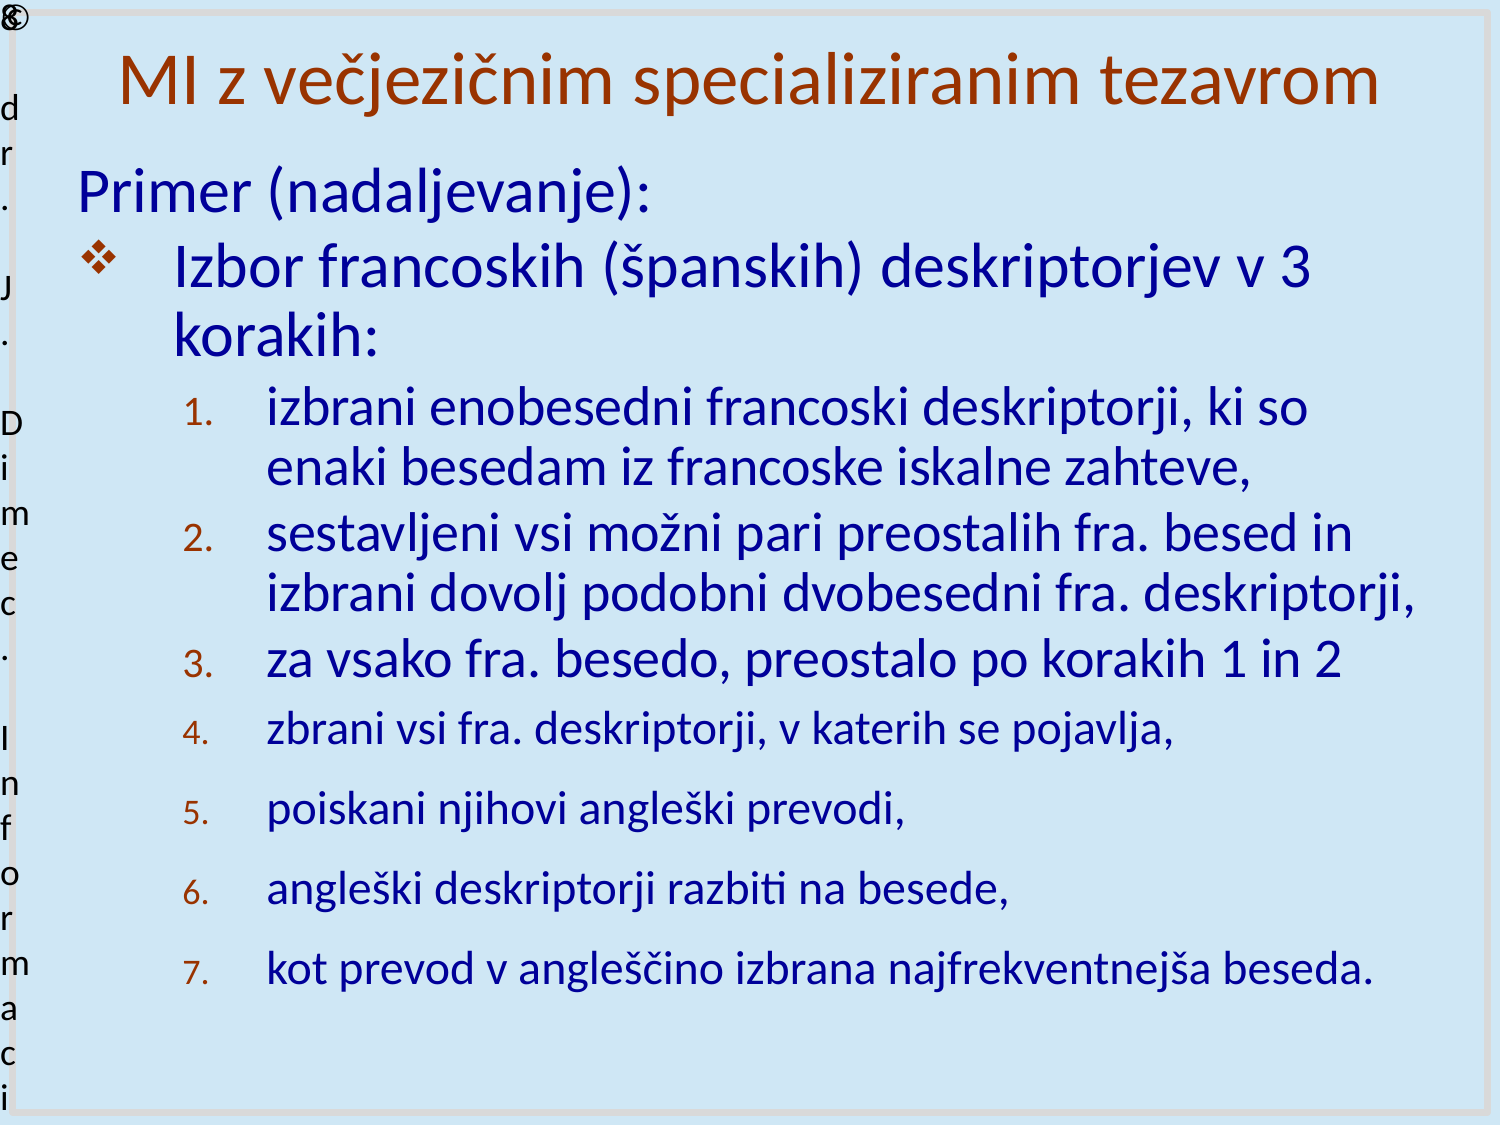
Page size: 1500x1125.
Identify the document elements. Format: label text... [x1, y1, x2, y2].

title MI z večjezičnim specializiranim tezavrom [37, 24, 1463, 125]
list Primer (nadaljevanje): Izbor francoskih (španskih) deskriptorjev v 3 korakih: izbrani enobesedni francoski deskriptorji, ki so enaki besedam iz francoske iskalne zahteve, sestavljeni vsi možni pari preostalih fra. besed in izbrani dovolj podobni dvobesedni fra. deskriptorji, za vsako fra. besedo, preostalo po korakih 1 in 2 zbrani vsi fra. deskriptorji, v katerih se pojavlja, poiskani njihovi angleški prevodi, angleški deskriptorji razbiti na besede, kot prevod v angleščino izbrana najfrekventnejša beseda. [62, 149, 1438, 1088]
